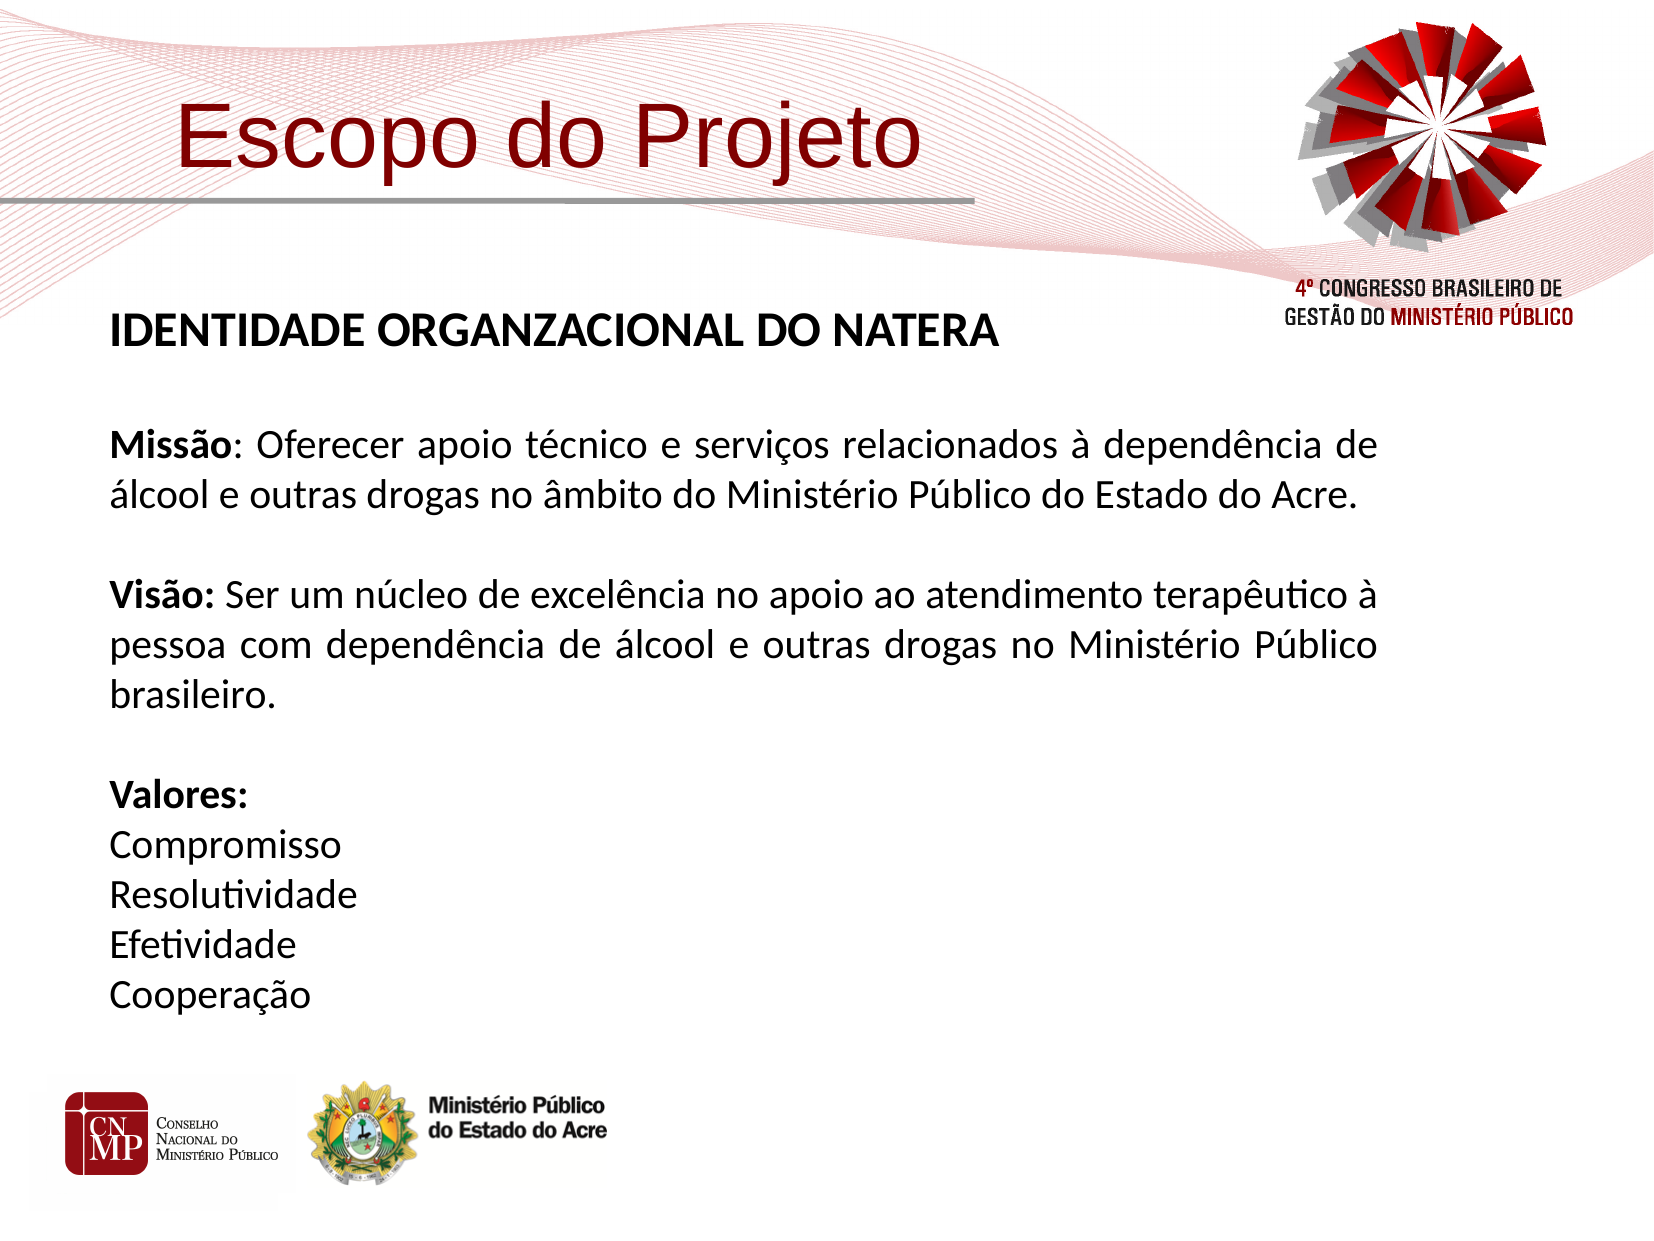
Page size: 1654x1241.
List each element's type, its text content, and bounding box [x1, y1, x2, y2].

picture [0, 9, 1654, 325]
picture [29, 1074, 296, 1211]
text_box IDENTIDADE ORGANZACIONAL DO NATERA Missão: Oferecer apoio técnico e serviços relacionados à dependência de álcool e outras drogas no âmbito do Ministério Público do Estado do Acre. Visão: Ser um núcleo de excelência no apoio ao atendimento terapêutico à pessoa com dependência de álcool e outras drogas no Ministério Público brasileiro. Valores: Compromisso Resolutividade Efetividade Cooperação [94, 289, 1394, 1032]
picture [307, 1080, 607, 1188]
text_box Escopo do Projeto [47, 77, 1052, 195]
